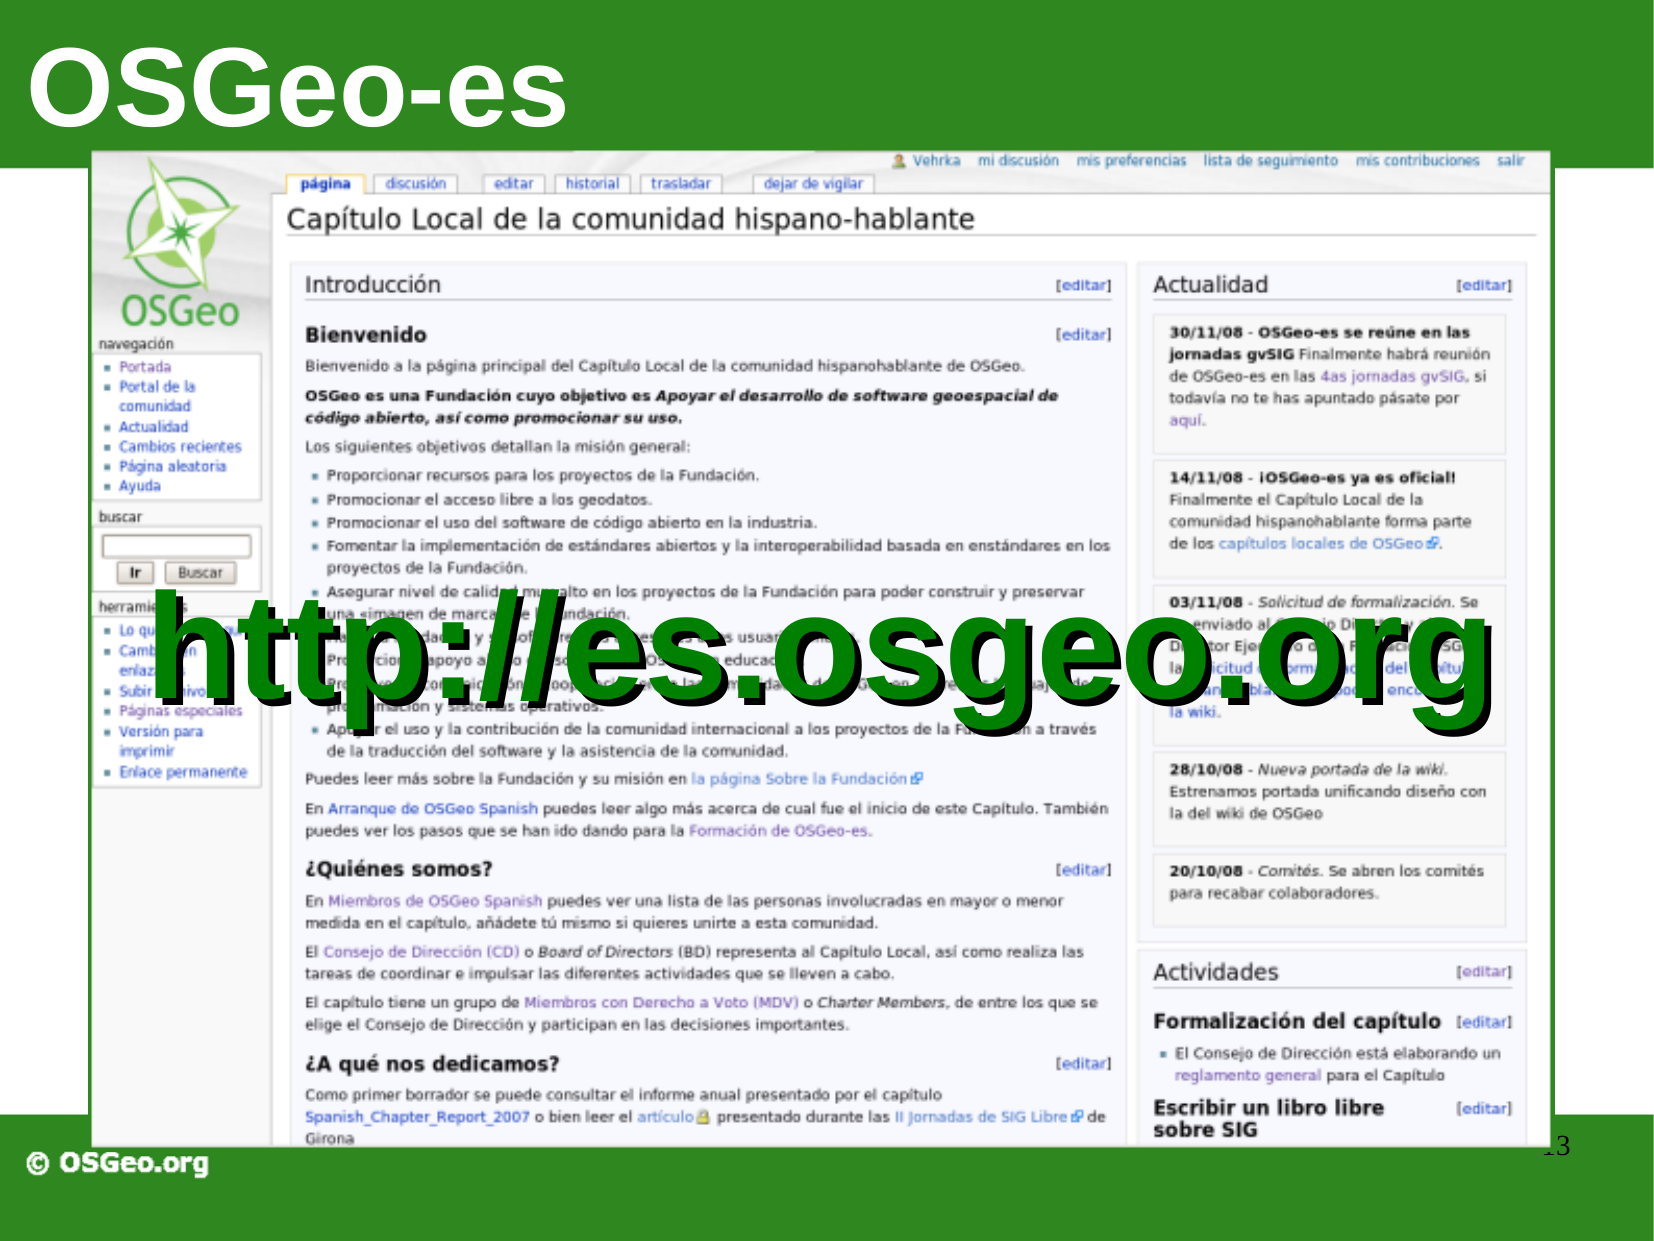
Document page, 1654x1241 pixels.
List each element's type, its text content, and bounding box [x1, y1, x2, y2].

text_box OSGeo-es [12, 17, 586, 178]
text_box http://es.osgeo.org [130, 555, 1513, 764]
picture [0, 0, 1654, 1241]
